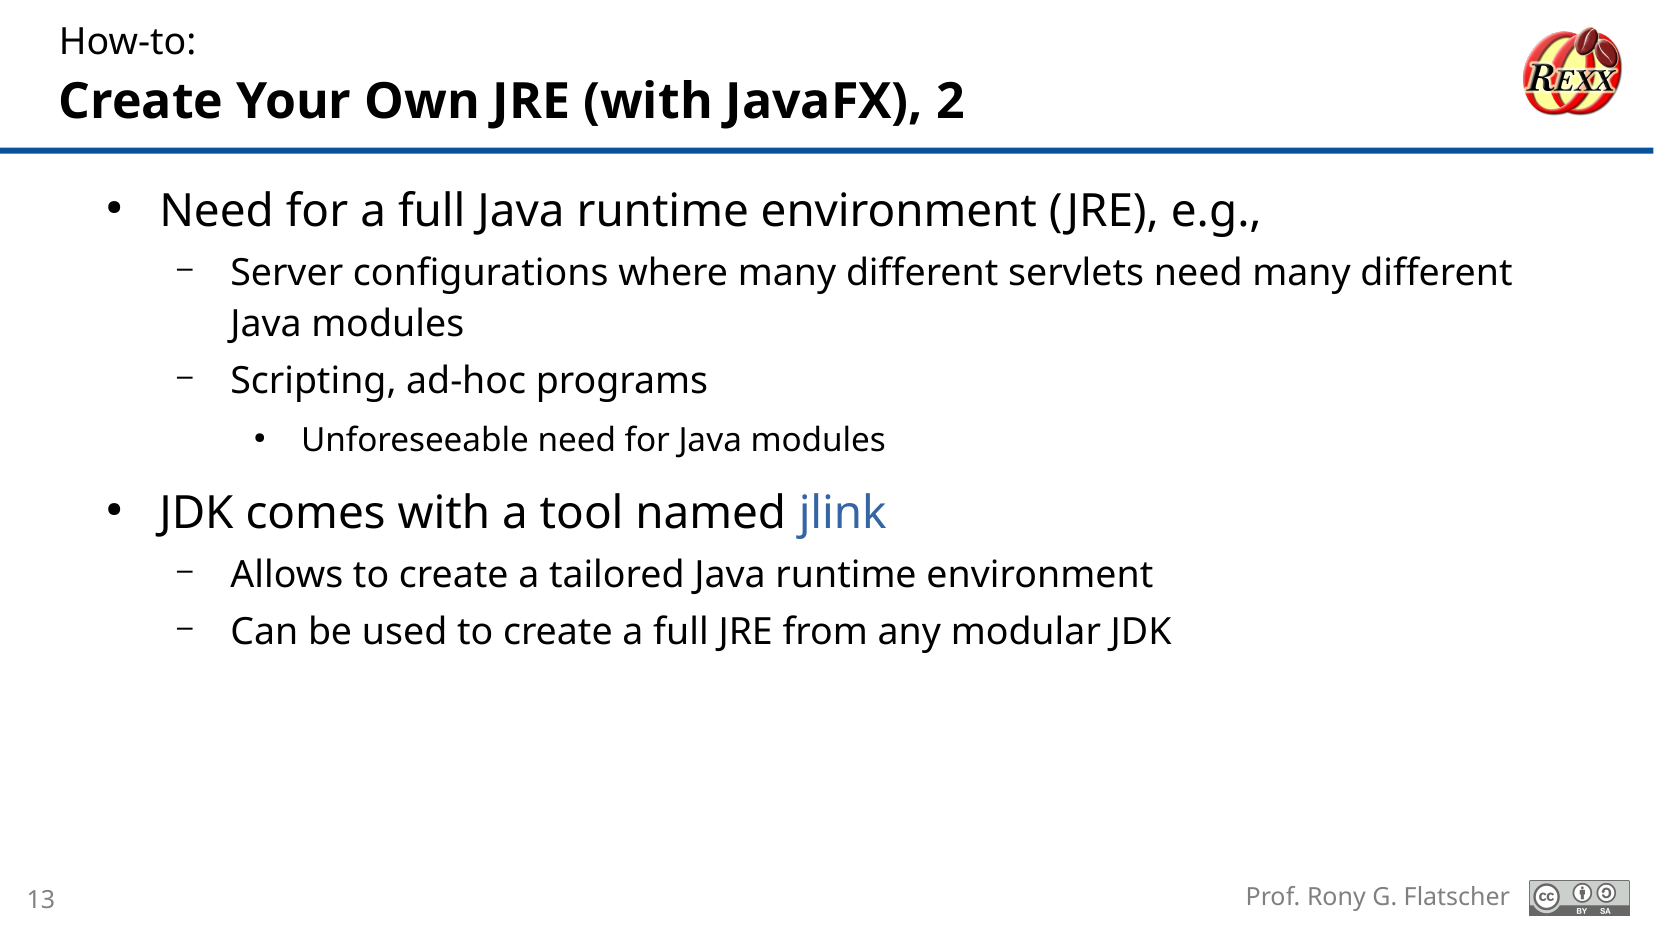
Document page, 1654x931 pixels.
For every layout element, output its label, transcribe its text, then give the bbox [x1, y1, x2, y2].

title How-to: Create Your Own JRE (with JavaFX), 2 [0, 0, 1625, 148]
list Need for a full Java runtime environment (JRE), e.g., Server configurations where many different servlets need many different Java modules Scripting, ad-hoc programs Unforeseeable need for Java modules JDK comes with a tool named jlink Allows to create a tailored Java runtime environment Can be used to create a full JRE from any modular JDK [88, 177, 1577, 857]
